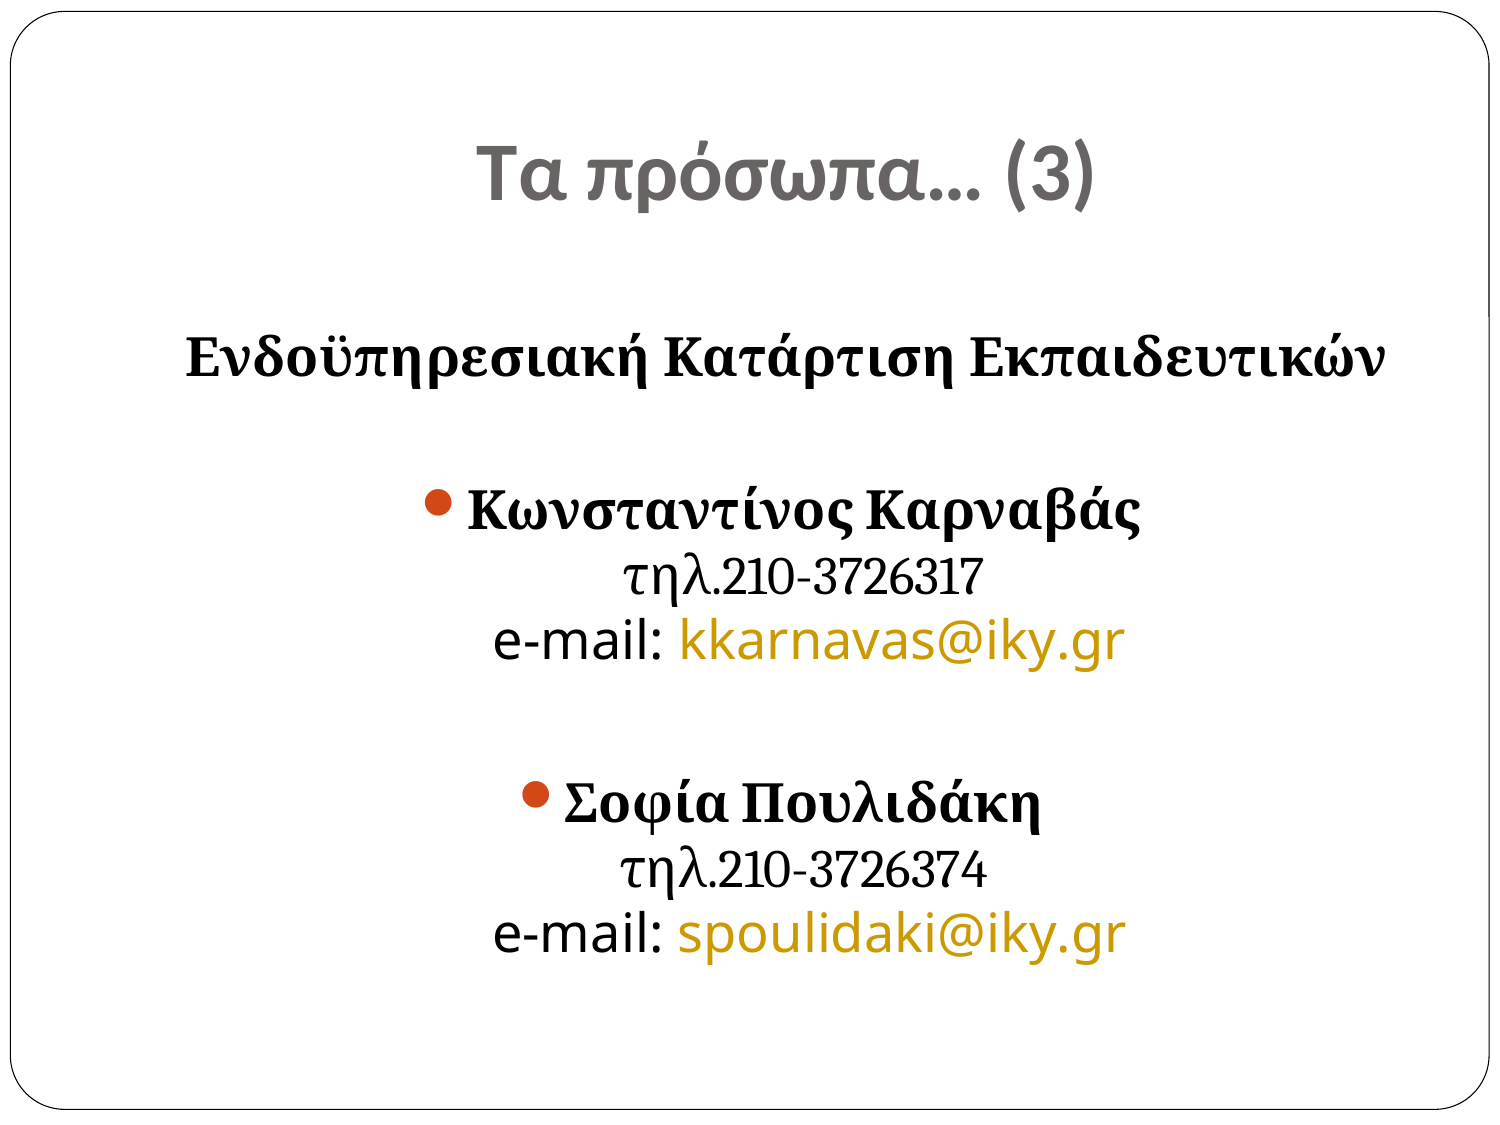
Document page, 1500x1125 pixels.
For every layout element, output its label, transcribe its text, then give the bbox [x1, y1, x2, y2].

list Ενδοϋπηρεσιακή Κατάρτιση Εκπαιδευτικών Κωνσταντίνος Καρναβάς τηλ.210-3726317 e-mail: kkarnavas@iky.gr Σοφία Πουλιδάκη τηλ.210-3726374 e-mail: spoulidaki@iky.gr [150, 237, 1426, 1125]
title Τα πρόσωπα… (3) [150, 44, 1426, 233]
